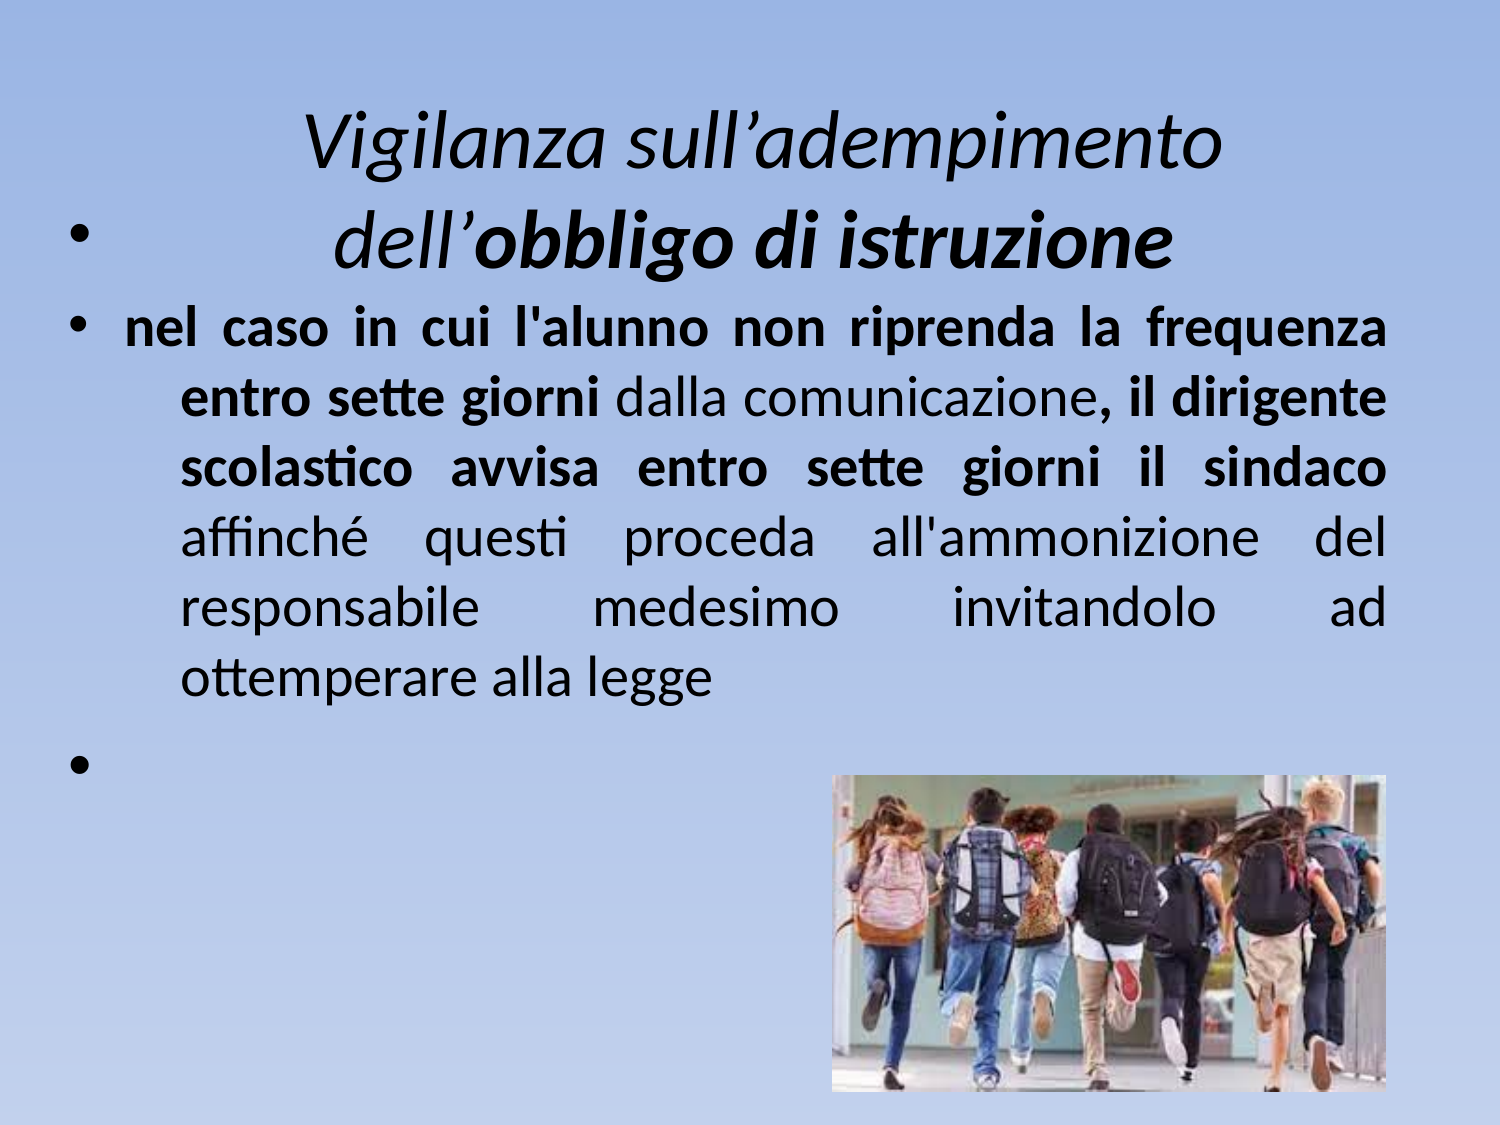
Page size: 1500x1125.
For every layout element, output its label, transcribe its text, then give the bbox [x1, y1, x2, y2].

title Vigilanza sull’adempimento dell’obbligo di istruzione [88, 78, 1439, 266]
list nel caso in cui l'alunno non riprenda la frequenza entro sette giorni dalla comunicazione, il dirigente scolastico avvisa entro sette giorni il sindaco affinché questi proceda all'ammonizione del responsabile medesimo invitandolo ad ottemperare alla legge [53, 184, 1404, 927]
picture [832, 775, 1386, 1092]
